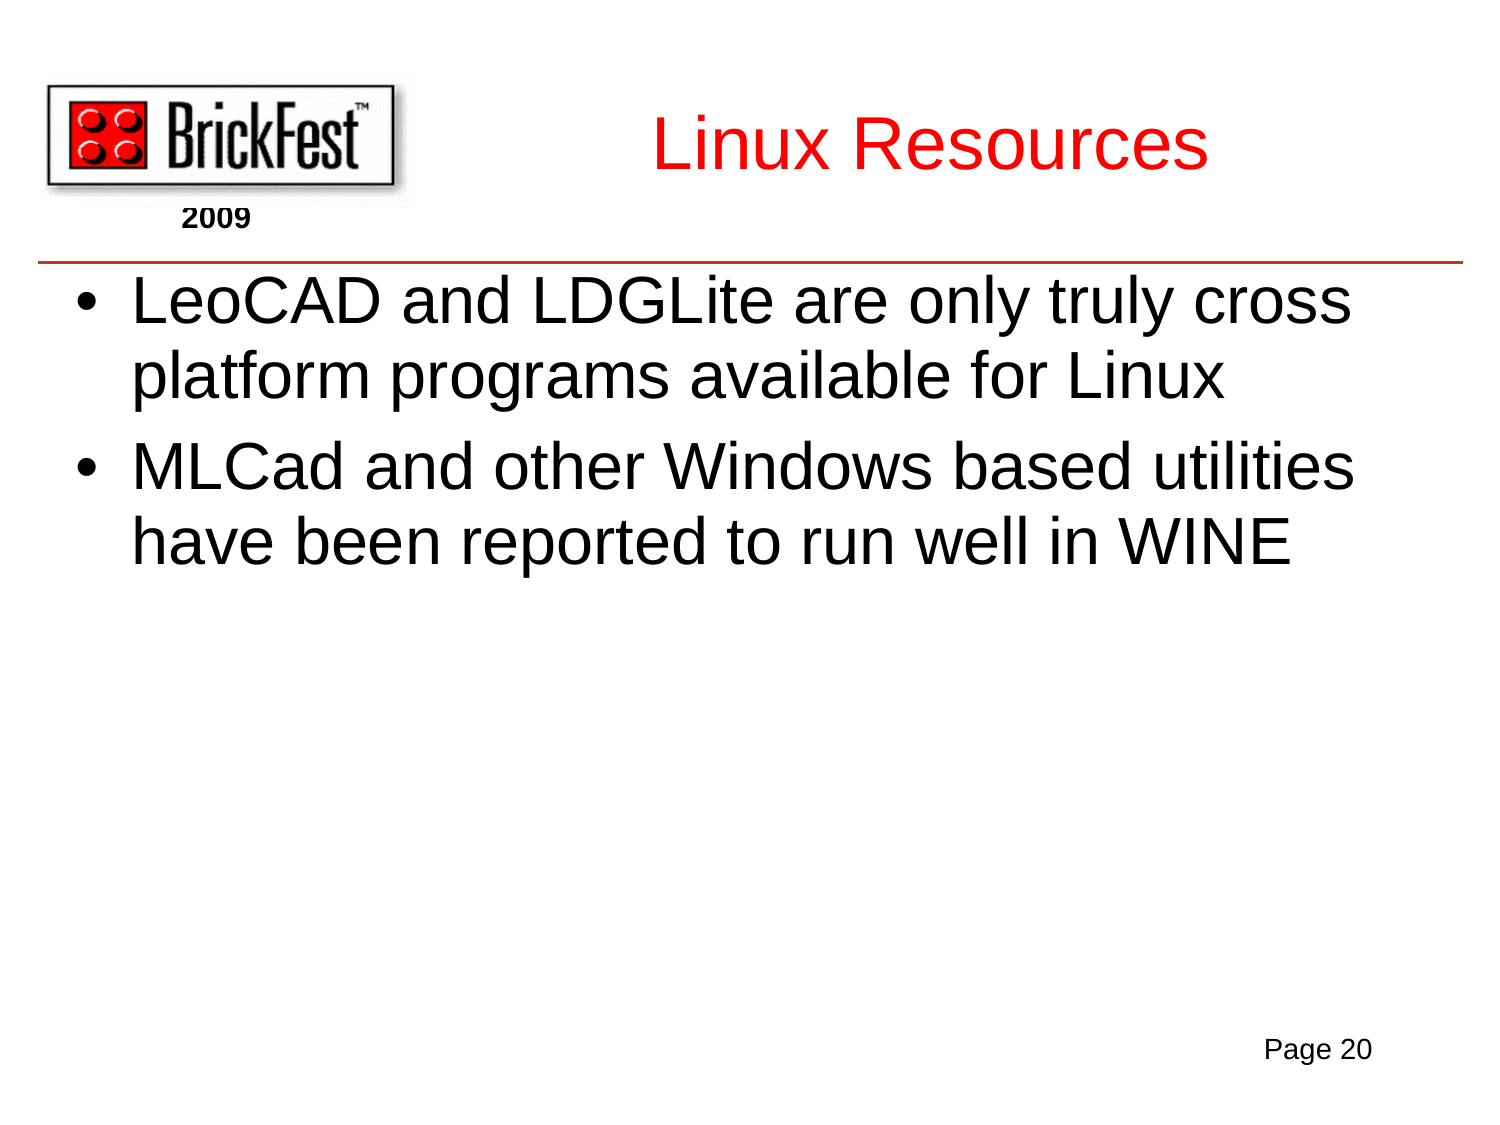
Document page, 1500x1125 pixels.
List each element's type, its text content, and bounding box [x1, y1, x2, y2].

list LeoCAD and LDGLite are only truly cross platform programs available for Linux MLCad and other Windows based utilities have been reported to run well in WINE [75, 263, 1425, 1006]
picture [35, 74, 412, 208]
title Linux Resources [412, 46, 1450, 242]
